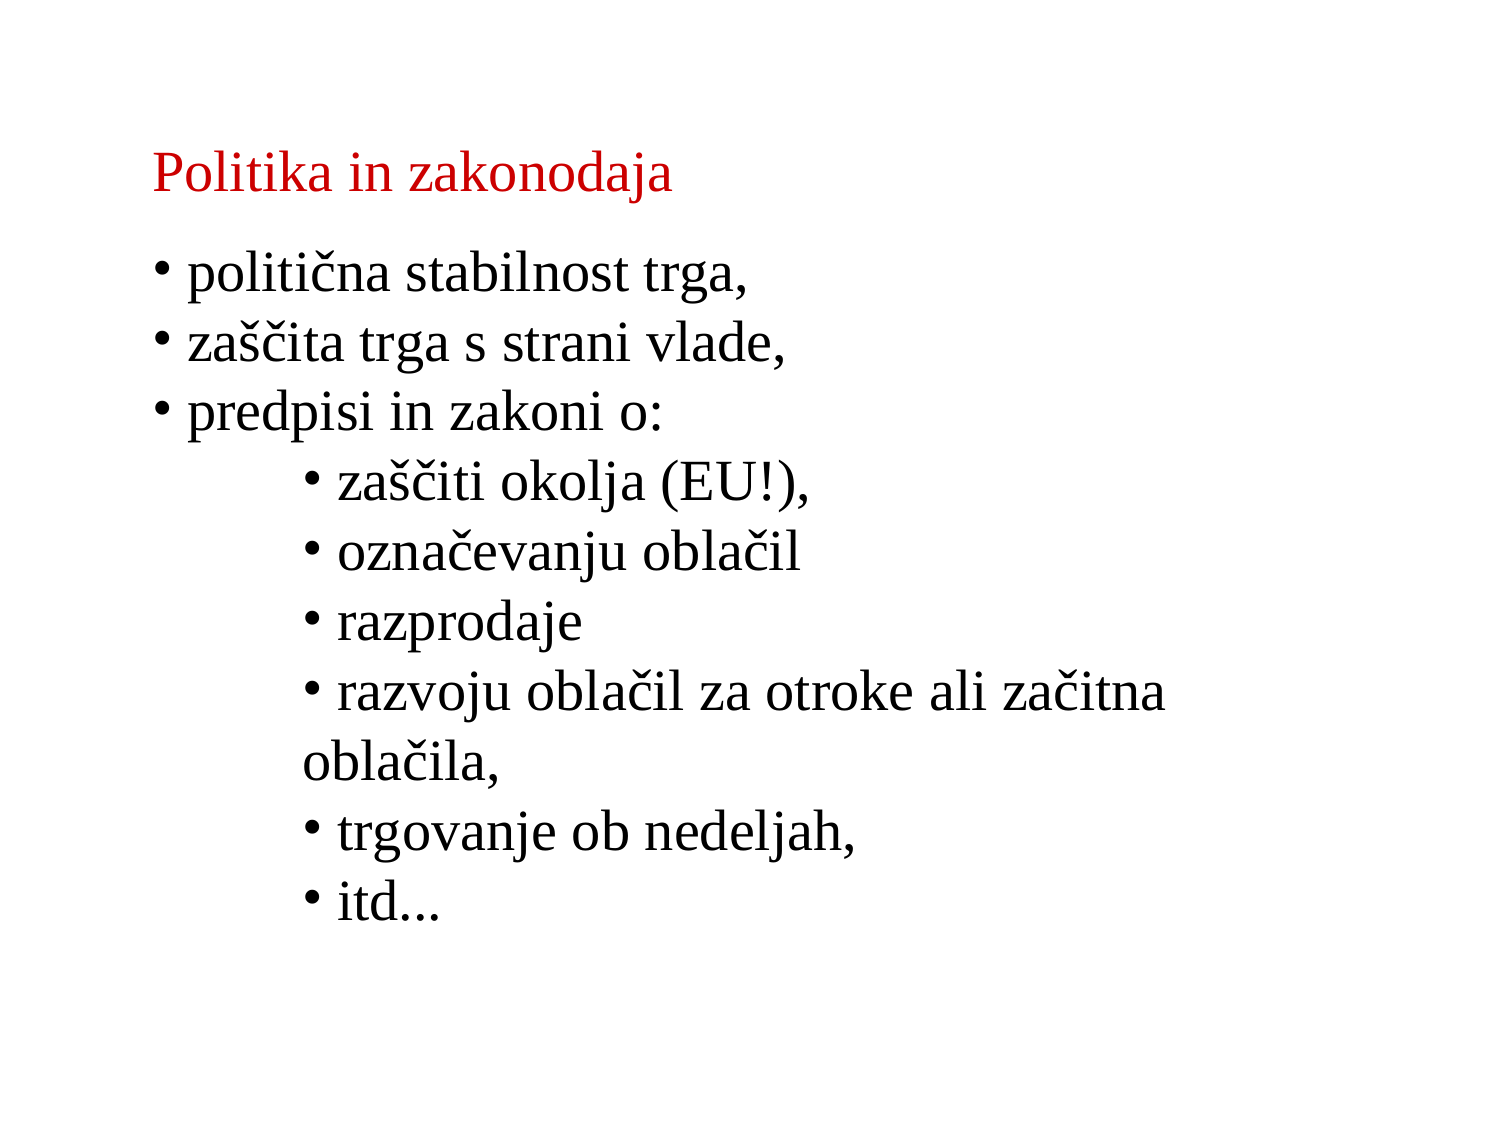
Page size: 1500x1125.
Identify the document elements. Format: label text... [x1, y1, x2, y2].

text_box Politika in zakonodaja politična stabilnost trga, zaščita trga s strani vlade, predpisi in zakoni o: zaščiti okolja (EU!), označevanju oblačil razprodaje razvoju oblačil za otroke ali začitna oblačila, trgovanje ob nedeljah, itd... [137, 125, 1388, 1011]
